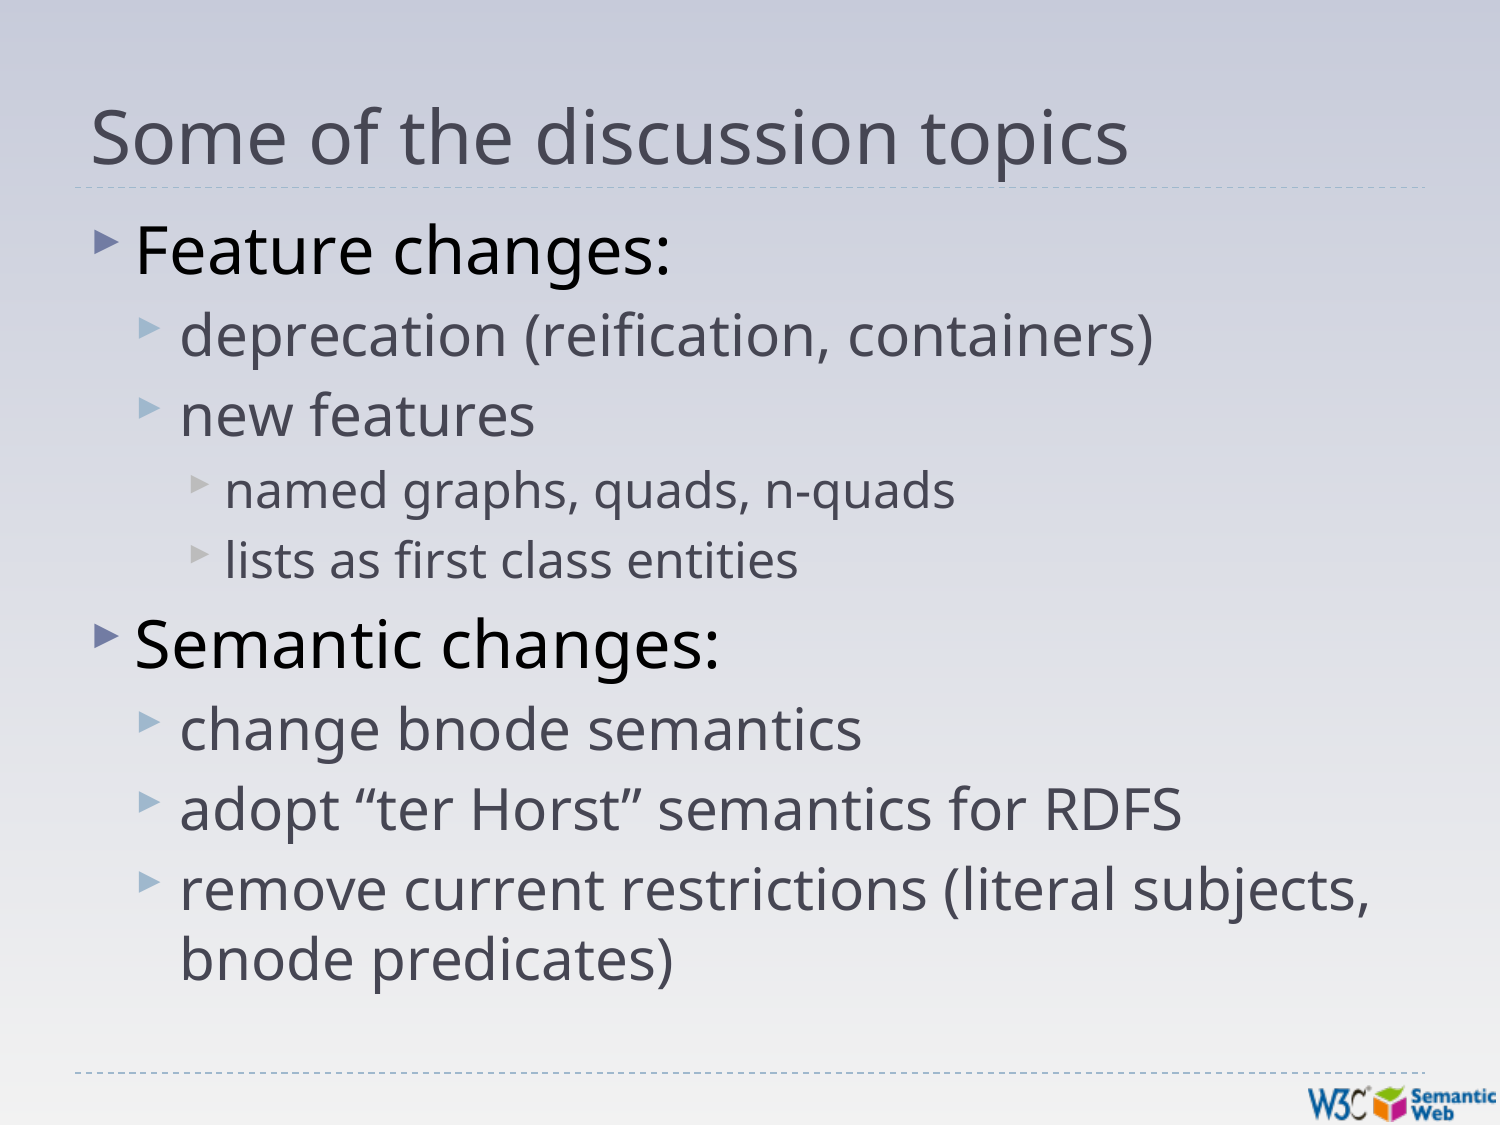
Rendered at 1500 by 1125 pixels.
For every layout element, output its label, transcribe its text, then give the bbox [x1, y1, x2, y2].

list Feature changes: deprecation (reification, containers) new features named graphs, quads, n-quads lists as first class entities Semantic changes: change bnode semantics adopt “ter Horst” semantics for RDFS remove current restrictions (literal subjects, bnode predicates) [75, 200, 1426, 1010]
picture [1308, 1084, 1496, 1122]
title Some of the discussion topics [75, 24, 1426, 188]
